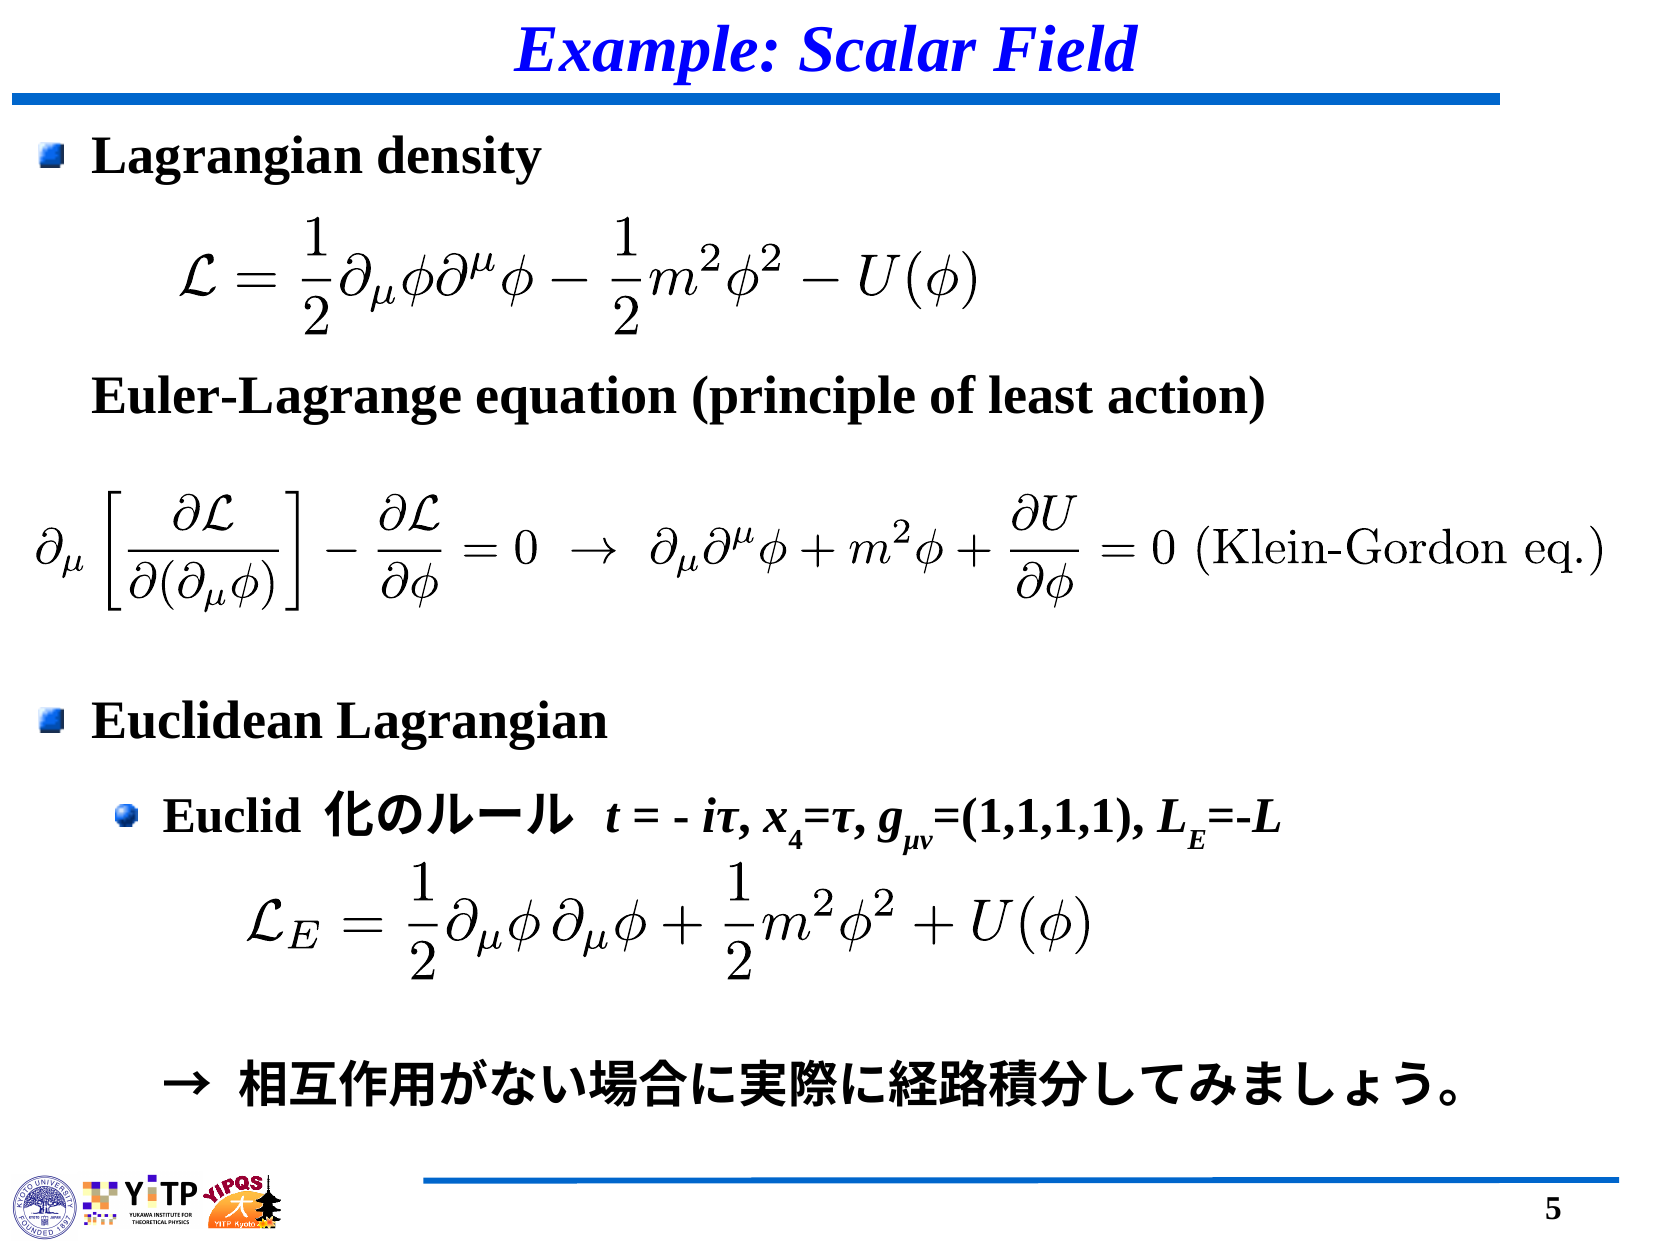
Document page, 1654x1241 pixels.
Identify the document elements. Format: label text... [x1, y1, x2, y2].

text_box [34, 490, 1607, 613]
picture [11, 1170, 281, 1241]
text_box [177, 216, 982, 335]
list Lagrangian density Euler-Lagrange equation (principle of least action) Euclidean Lagrangian Euclid 化のルール t = - iτ, x4=τ, gμν=(1,1,1,1), LE=-L → 相互作用がない場合に実際に経路積分してみましょう。 [20, 124, 1621, 1137]
text_box [244, 861, 1095, 980]
title Example: Scalar Field [0, 0, 1654, 99]
